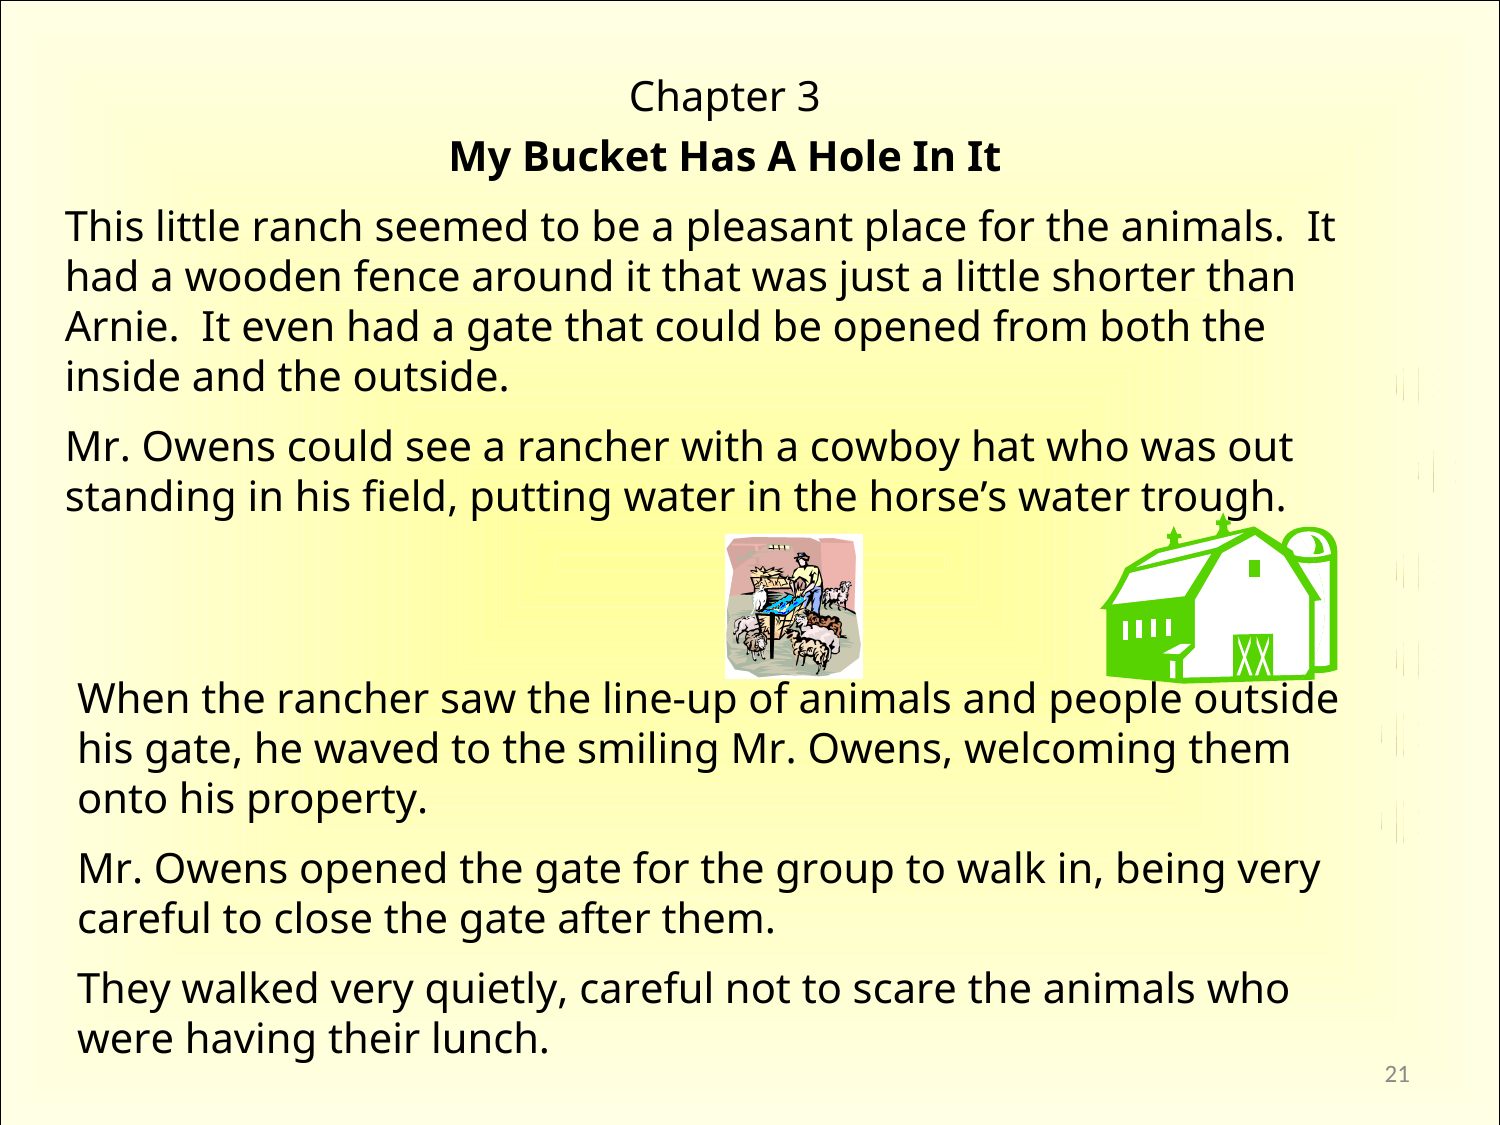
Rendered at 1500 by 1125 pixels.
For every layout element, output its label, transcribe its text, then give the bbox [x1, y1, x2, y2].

text_box [0, 0, 1500, 1125]
text_box When the rancher saw the line-up of animals and people outside his gate, he waved to the smiling Mr. Owens, welcoming them onto his property. Mr. Owens opened the gate for the group to walk in, being very careful to close the gate after them. They walked very quietly, careful not to scare the animals who were having their lunch. [62, 664, 1375, 1070]
text_box Chapter 3 My Bucket Has A Hole In It This little ranch seemed to be a pleasant place for the animals. It had a wooden fence around it that was just a little shorter than Arnie. It even had a gate that could be opened from both the inside and the outside. Mr. Owens could see a rancher with a cowboy hat who was out standing in his field, putting water in the horse’s water trough. [50, 62, 1401, 556]
picture [725, 534, 863, 679]
text_box <number> [1074, 1042, 1426, 1103]
picture [1100, 512, 1338, 684]
